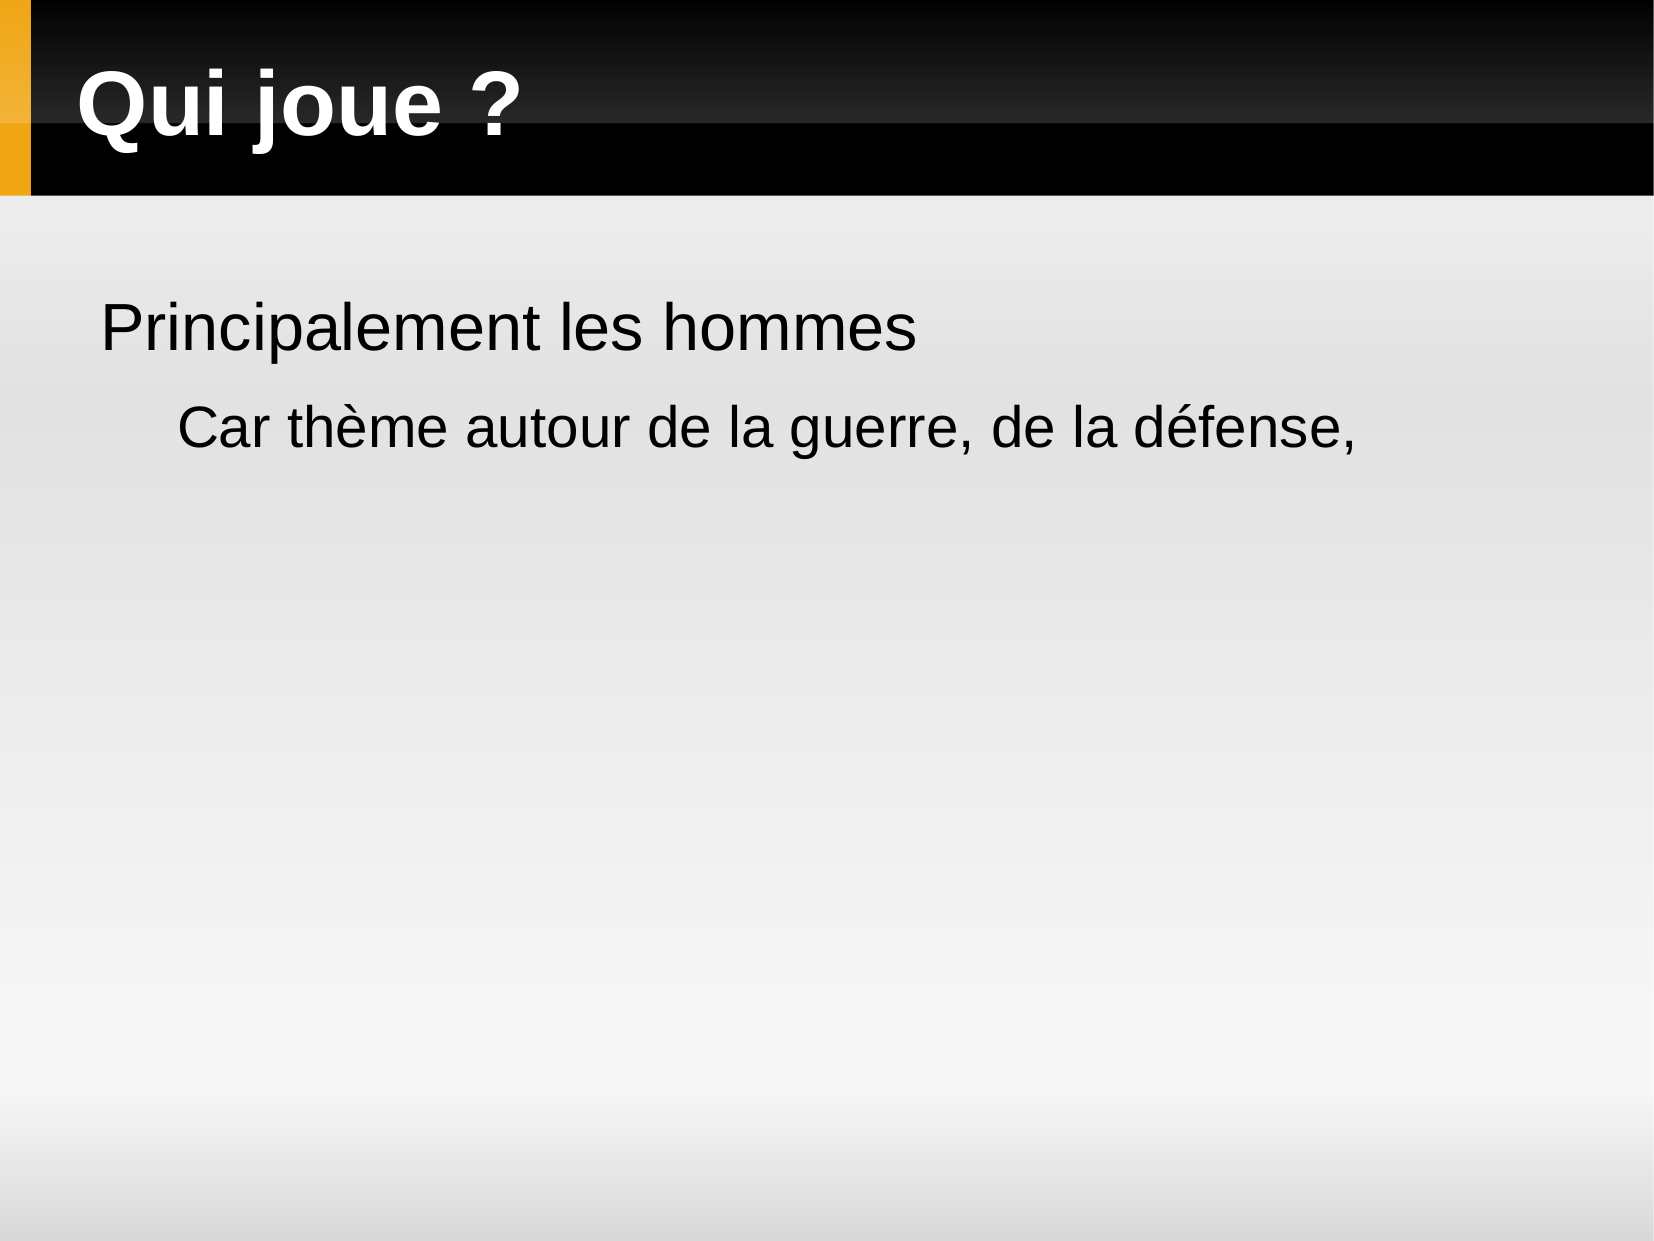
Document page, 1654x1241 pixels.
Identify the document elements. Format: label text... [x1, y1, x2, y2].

list Principalement les hommes Car thème autour de la guerre, de la défense, [82, 290, 1571, 1094]
picture [0, 0, 1654, 1241]
title Qui joue ? [76, 7, 1565, 200]
